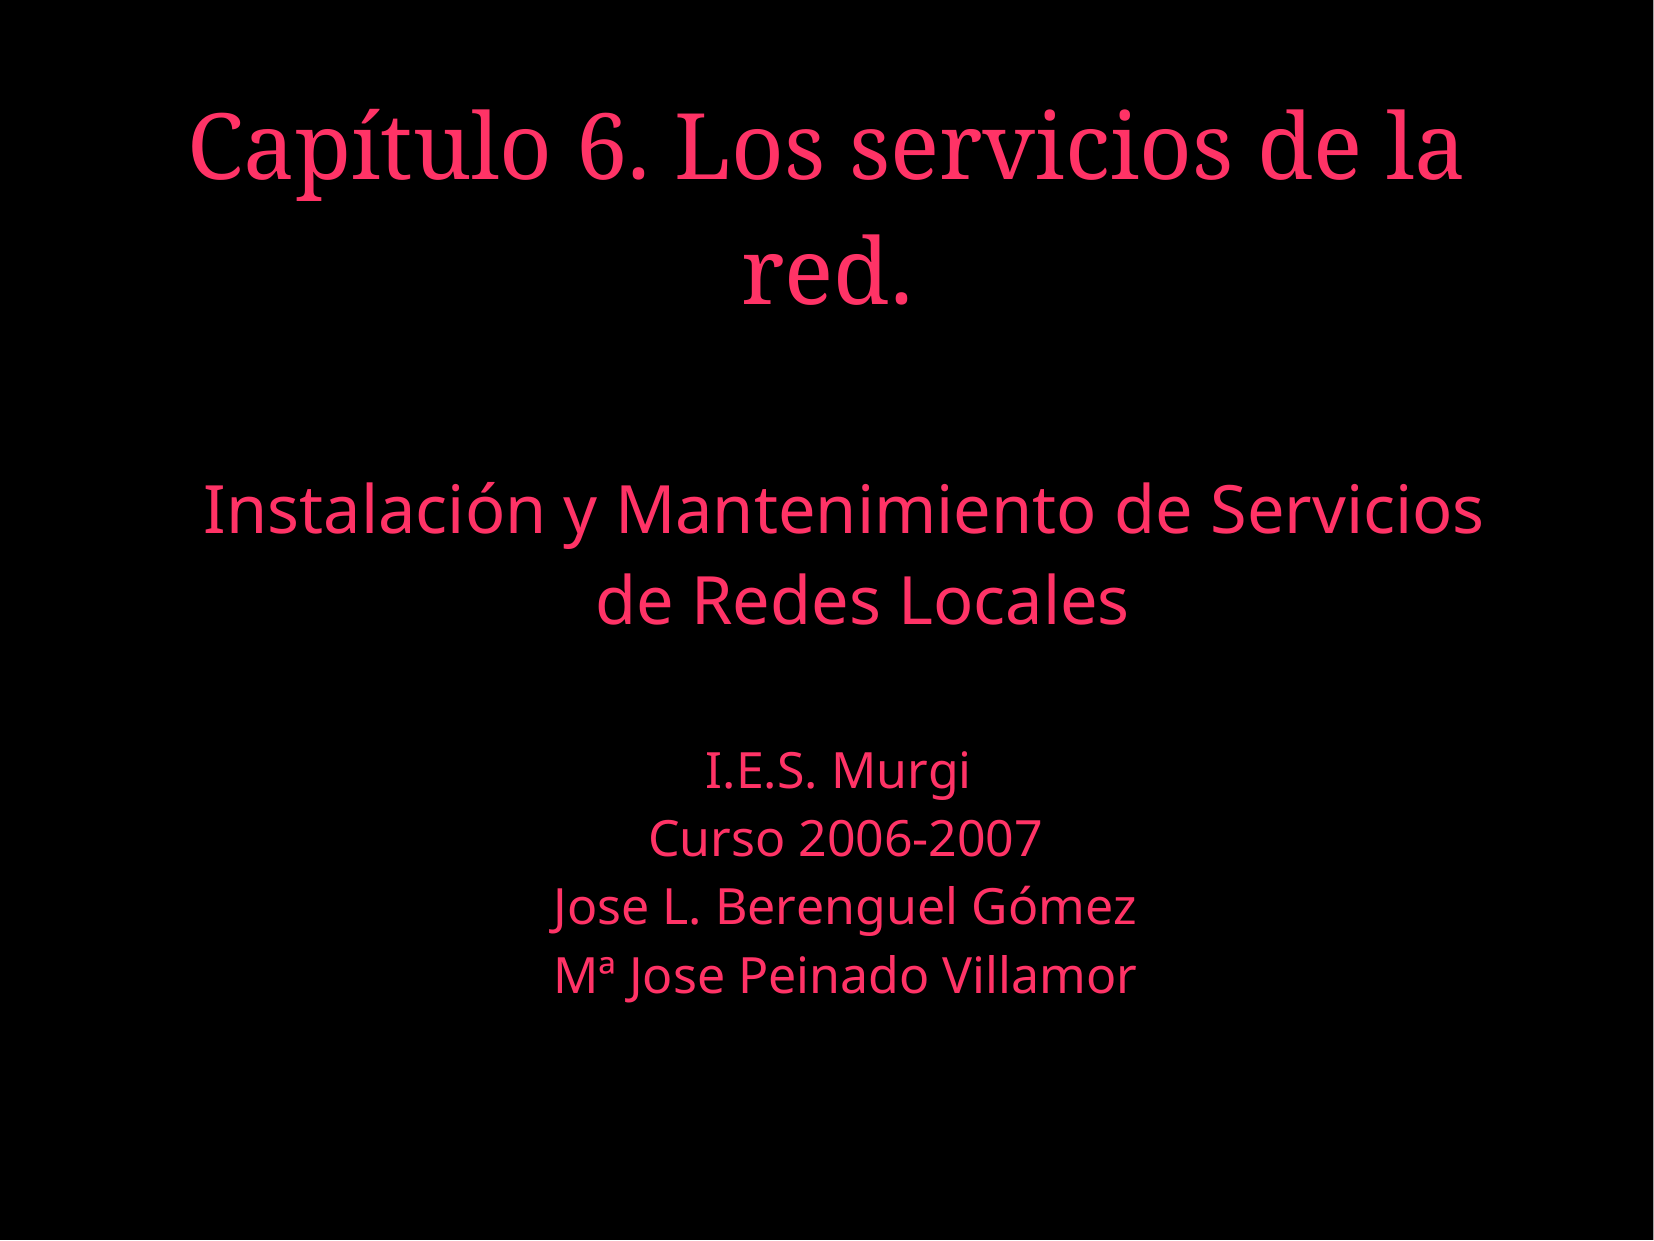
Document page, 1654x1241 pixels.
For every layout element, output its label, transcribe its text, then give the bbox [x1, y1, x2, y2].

title Capítulo 6. Los servicios de la red. [121, 82, 1534, 331]
subtitle Instalación y Mantenimiento de Servicios de Redes Locales I.E.S. Murgi Curso 2006-2007 Jose L. Berenguel Gómez Mª Jose Peinado Villamor [121, 344, 1534, 1127]
